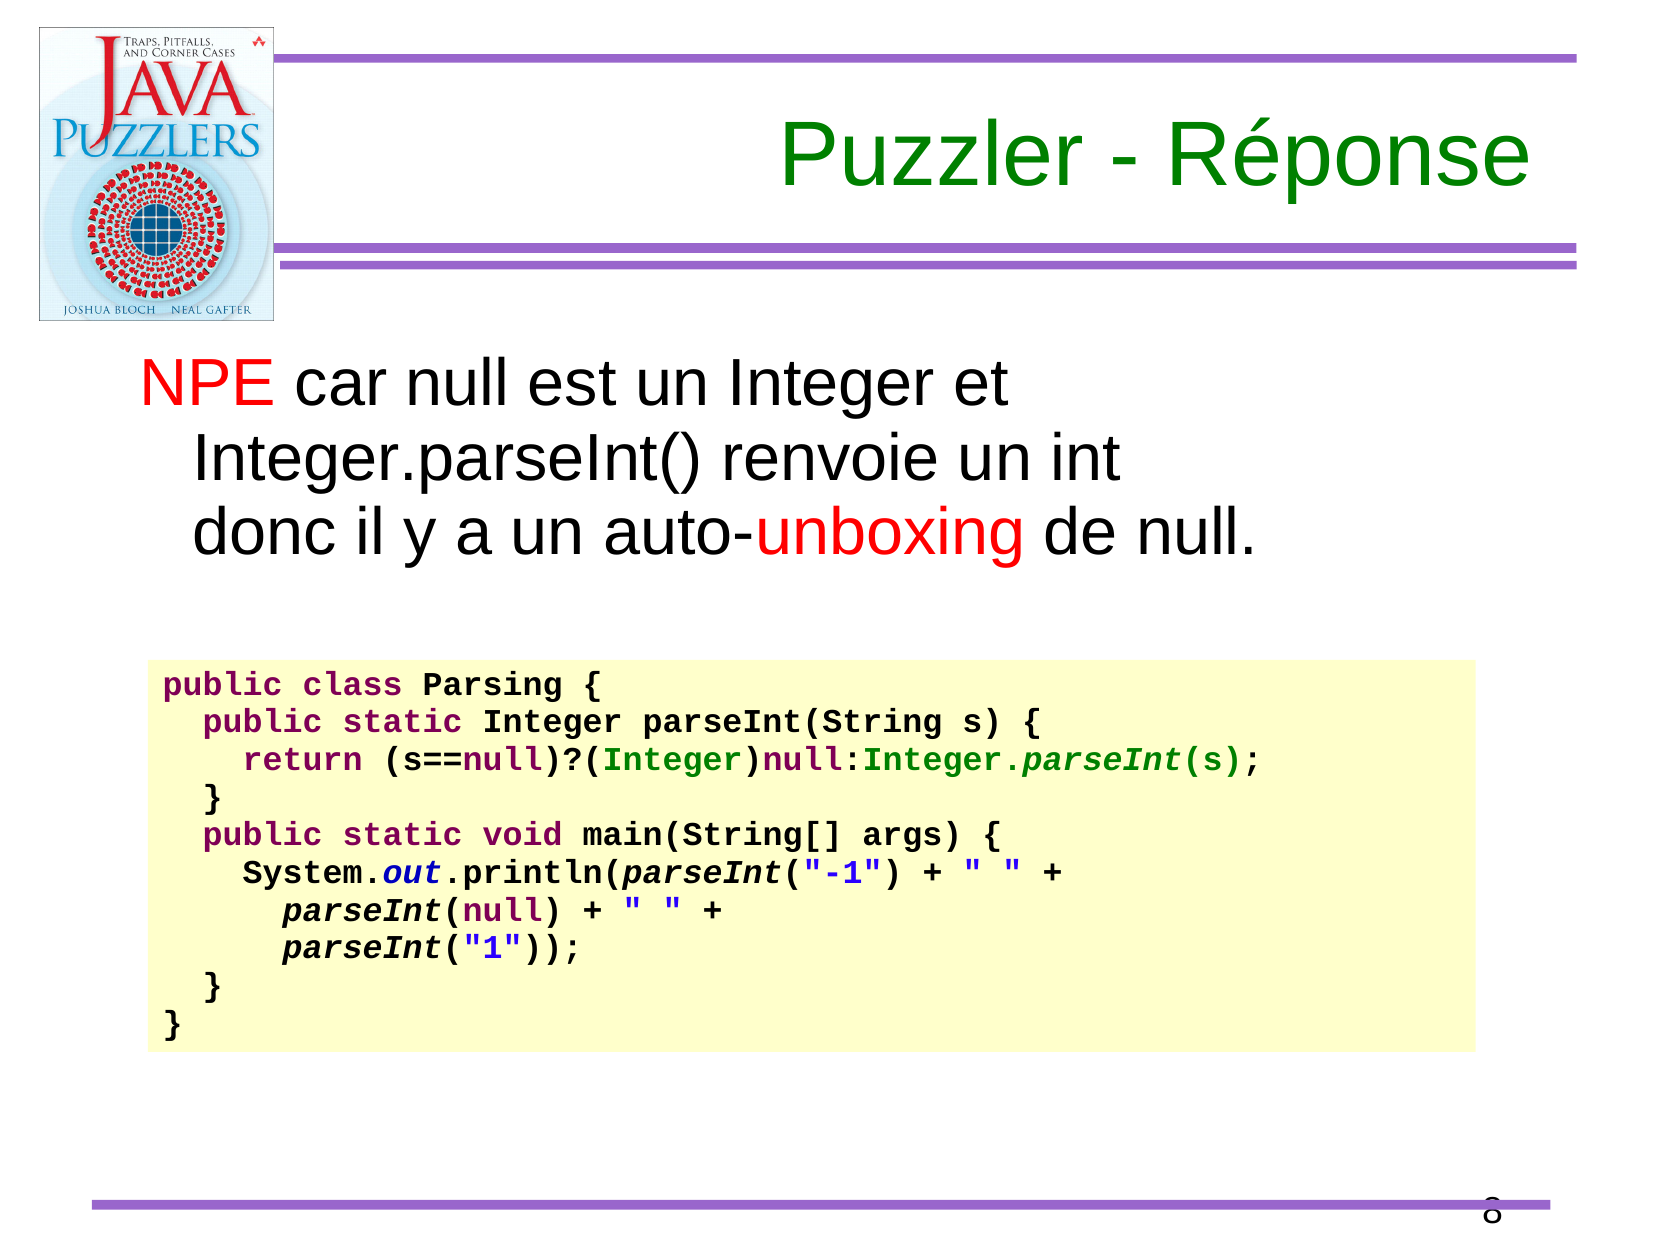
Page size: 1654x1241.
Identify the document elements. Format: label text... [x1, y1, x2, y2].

list NPE car null est un Integer et Integer.parseInt() renvoie un int donc il y a un auto-unboxing de null. [121, 344, 1534, 1127]
picture [39, 27, 274, 321]
title Puzzler - Réponse [274, 49, 1534, 257]
text_box public class Parsing { public static Integer parseInt(String s) { return (s==null)?(Integer)null:Integer.parseInt(s); } public static void main(String[] args) { System.out.println(parseInt("-1") + " " + parseInt(null) + " " + parseInt("1")); } } [147, 659, 1476, 1052]
